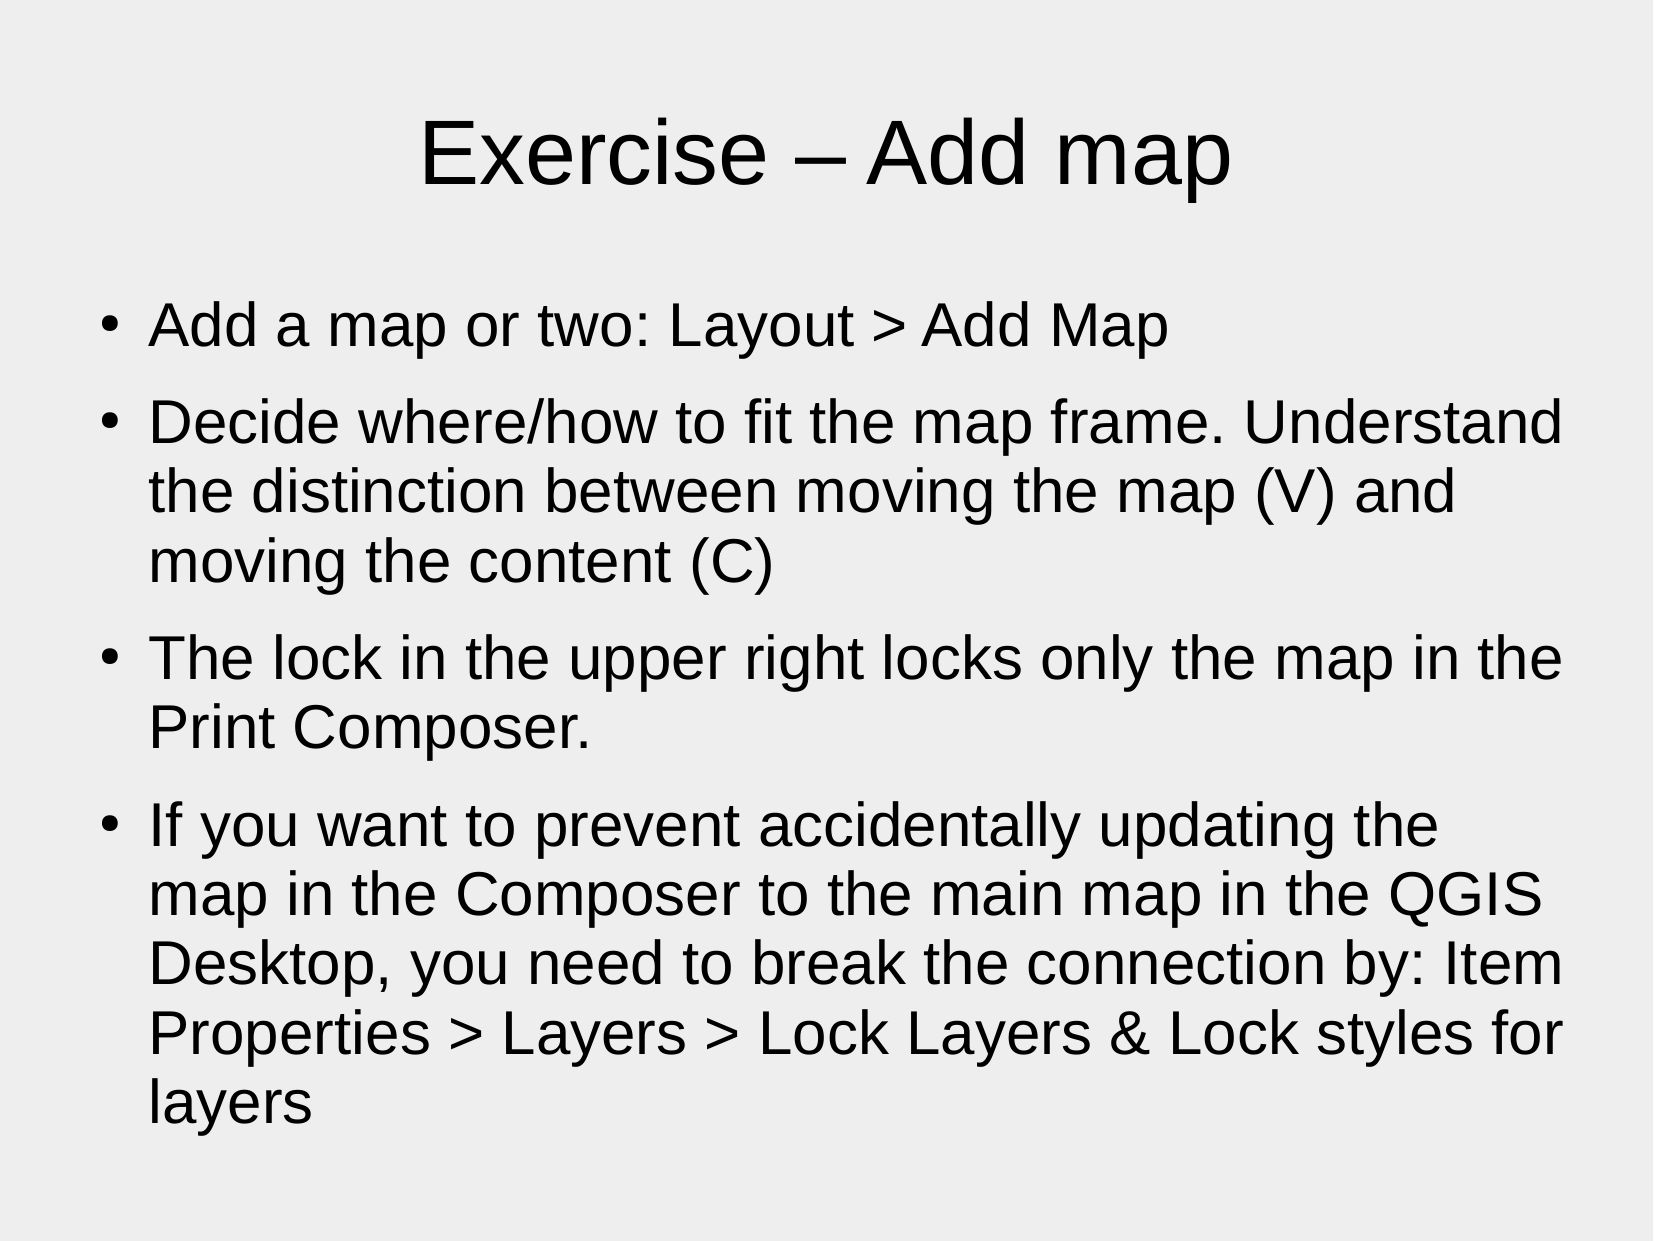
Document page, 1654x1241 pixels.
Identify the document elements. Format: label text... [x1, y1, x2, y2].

title Exercise – Add map [82, 49, 1571, 257]
list Add a map or two: Layout > Add Map Decide where/how to fit the map frame. Understand the distinction between moving the map (V) and moving the content (C) The lock in the upper right locks only the map in the Print Composer. If you want to prevent accidentally updating the map in the Composer to the main map in the QGIS Desktop, you need to break the connection by: Item Properties > Layers > Lock Layers & Lock styles for layers [82, 290, 1571, 1141]
